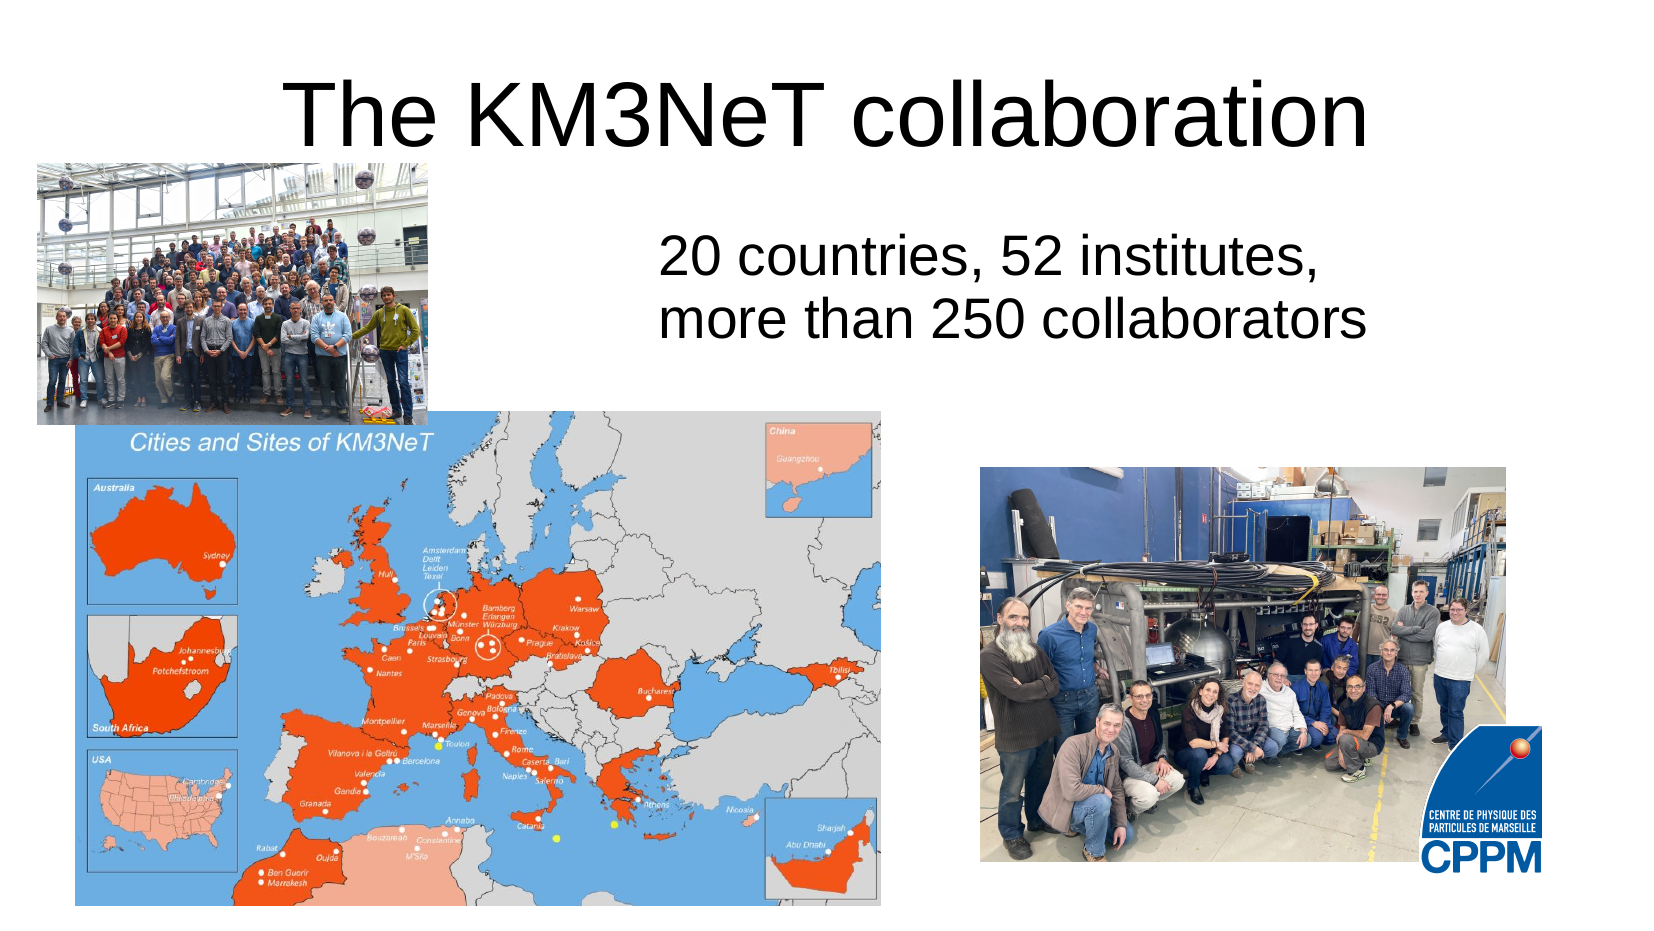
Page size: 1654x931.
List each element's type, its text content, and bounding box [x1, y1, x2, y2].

title The KM3NeT collaboration [82, 37, 1571, 193]
picture [37, 163, 881, 906]
list 20 countries, 52 institutes, more than 250 collaborators [589, 223, 1413, 352]
picture [980, 467, 1544, 875]
